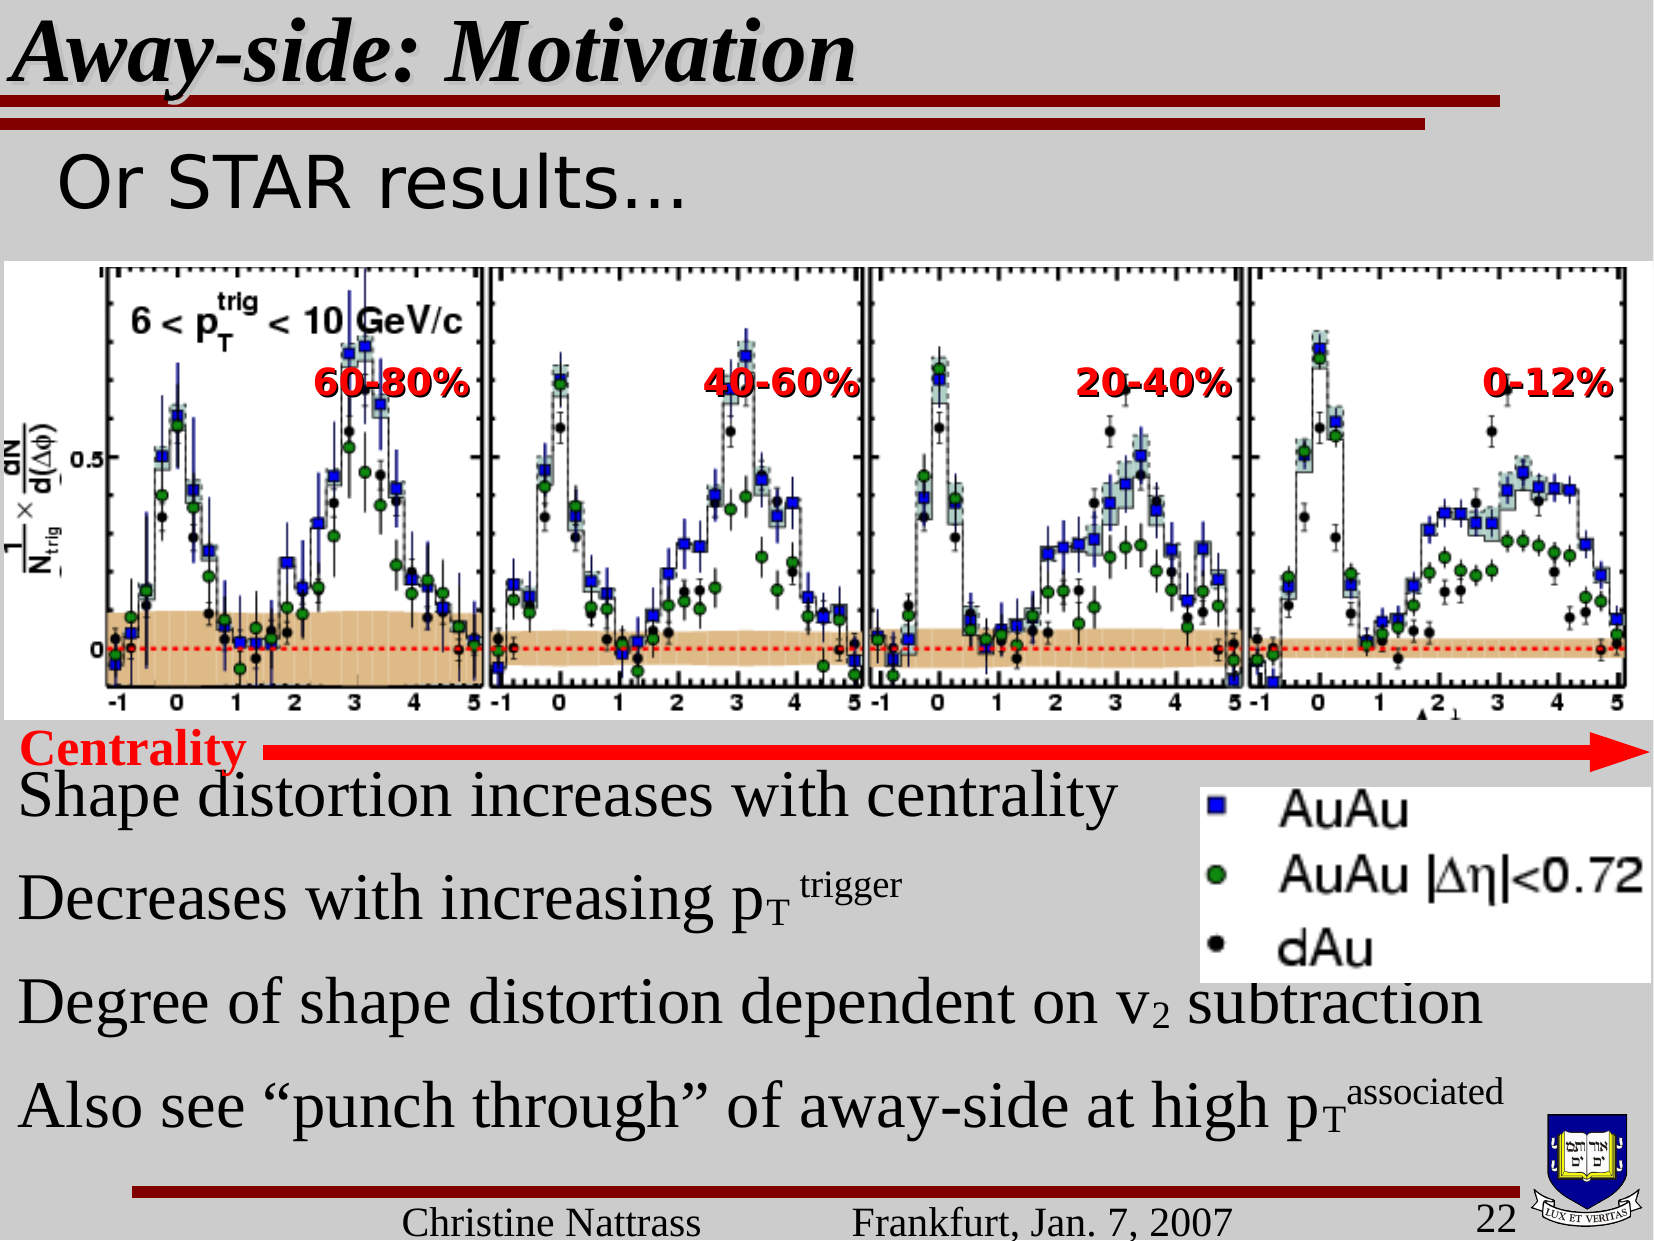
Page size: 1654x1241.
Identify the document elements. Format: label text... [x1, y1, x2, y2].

list Shape distortion increases with centrality Decreases with increasing pT trigger Degree of shape distortion dependent on v2 subtraction Also see “punch through” of away-side at high pTassociated [0, 756, 1613, 1214]
picture [1530, 1114, 1643, 1227]
text_box 20-40% [1059, 353, 1248, 413]
text_box Or STAR results... [41, 133, 976, 267]
text_box Centrality [4, 720, 262, 784]
picture [4, 261, 1654, 720]
picture [1200, 787, 1651, 983]
text_box 60-80% [297, 353, 486, 413]
text_box 0-12% [1467, 353, 1654, 413]
title Away-side: Motivation [11, 0, 1512, 160]
text_box 40-60% [687, 353, 876, 413]
